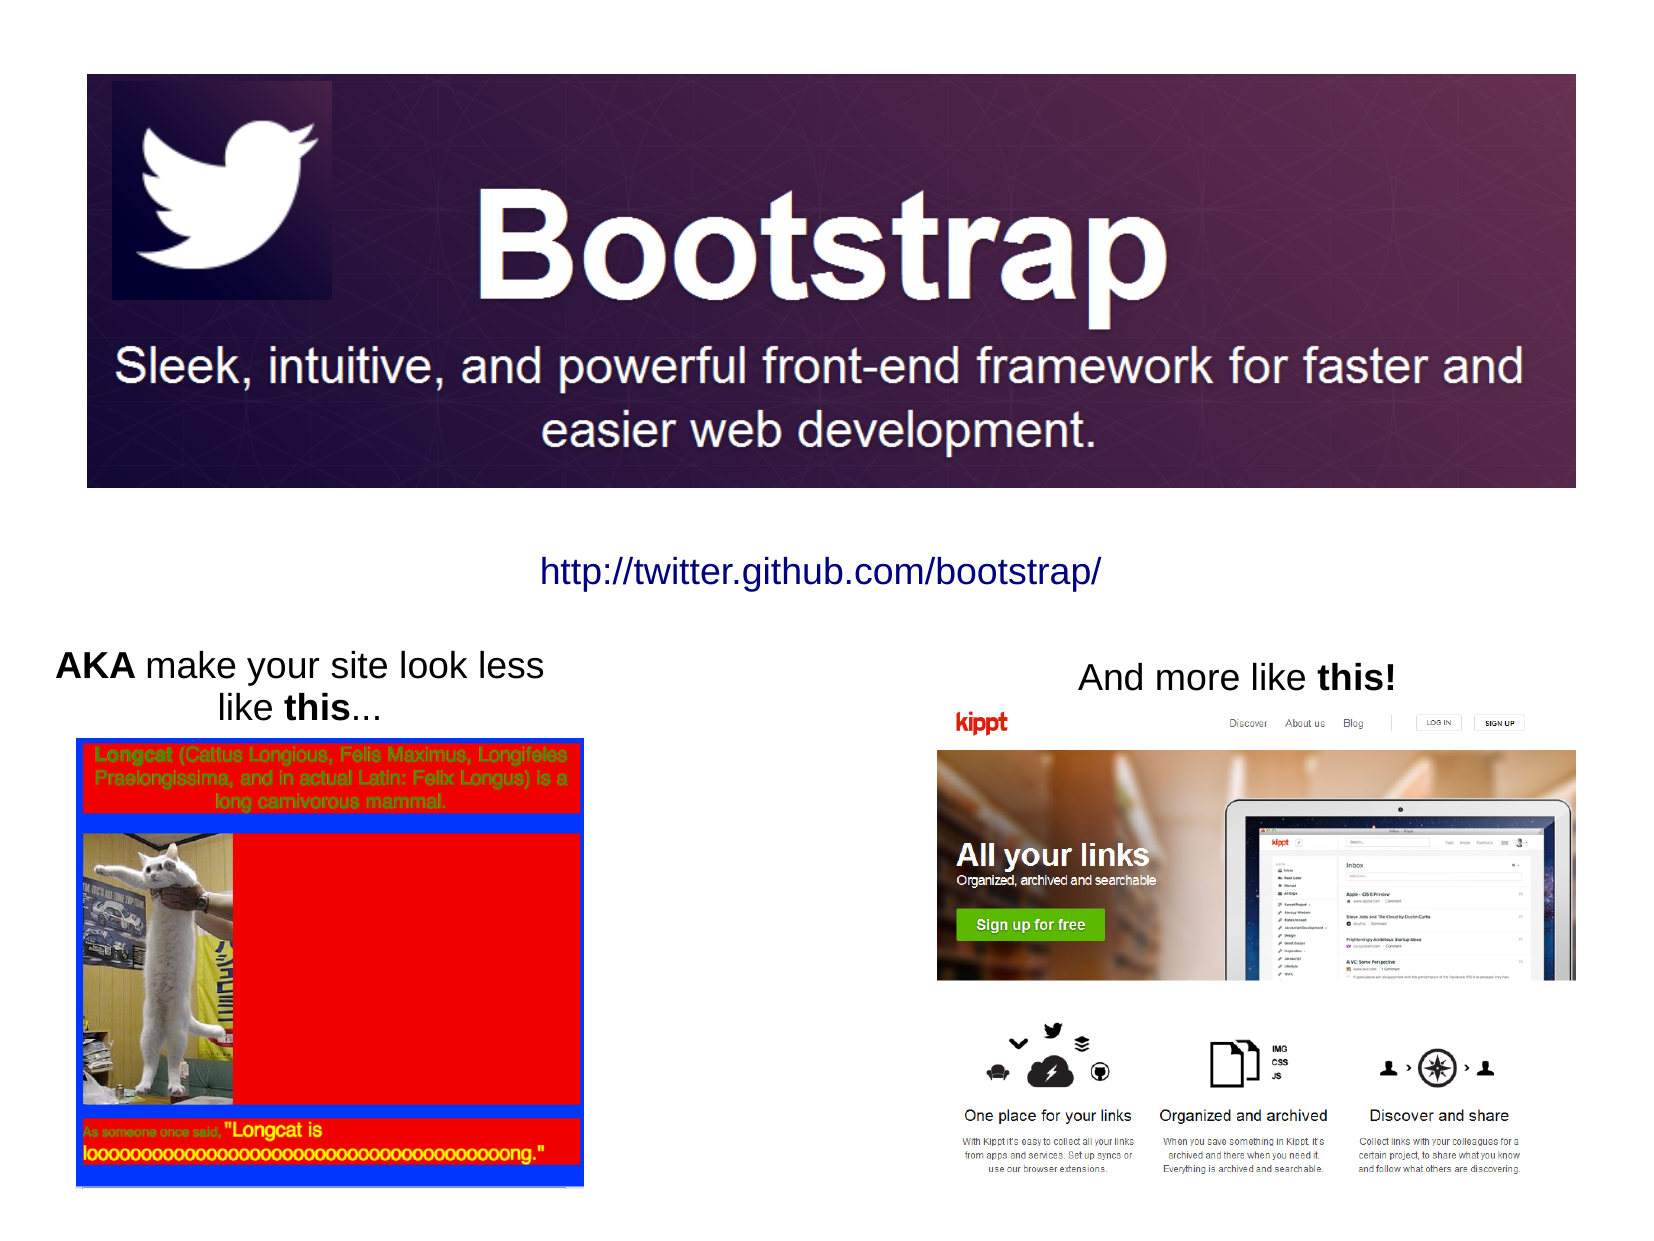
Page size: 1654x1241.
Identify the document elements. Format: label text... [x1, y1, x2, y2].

picture [937, 705, 1576, 1181]
picture [75, 738, 584, 1189]
text_box And more like this! [975, 648, 1501, 713]
text_box http://twitter.github.com/bootstrap/ [525, 543, 1388, 601]
text_box AKA make your site look less like this... [37, 637, 563, 739]
picture [87, 74, 1576, 488]
